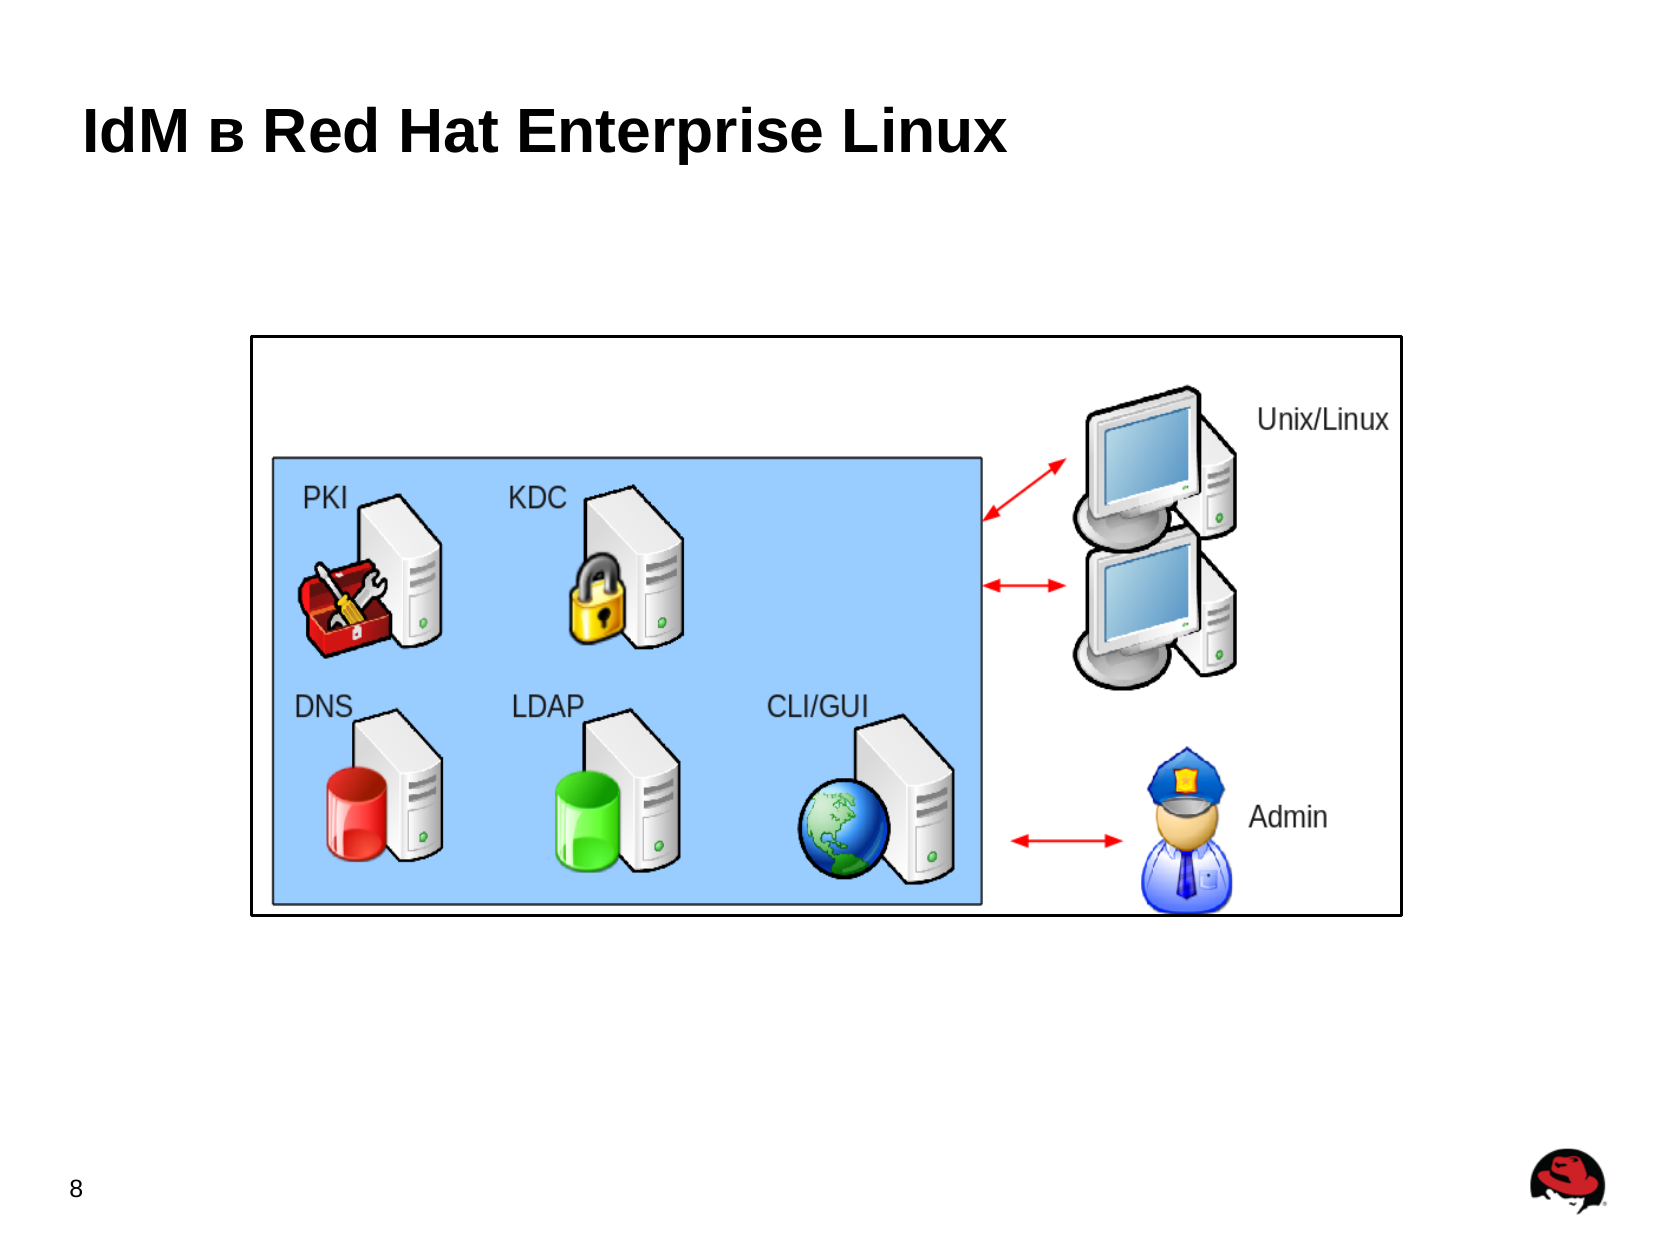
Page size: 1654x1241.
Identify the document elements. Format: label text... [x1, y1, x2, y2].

picture [253, 337, 1401, 914]
picture [1529, 1146, 1613, 1224]
title IdM в Red Hat Enterprise Linux [82, 37, 1571, 226]
